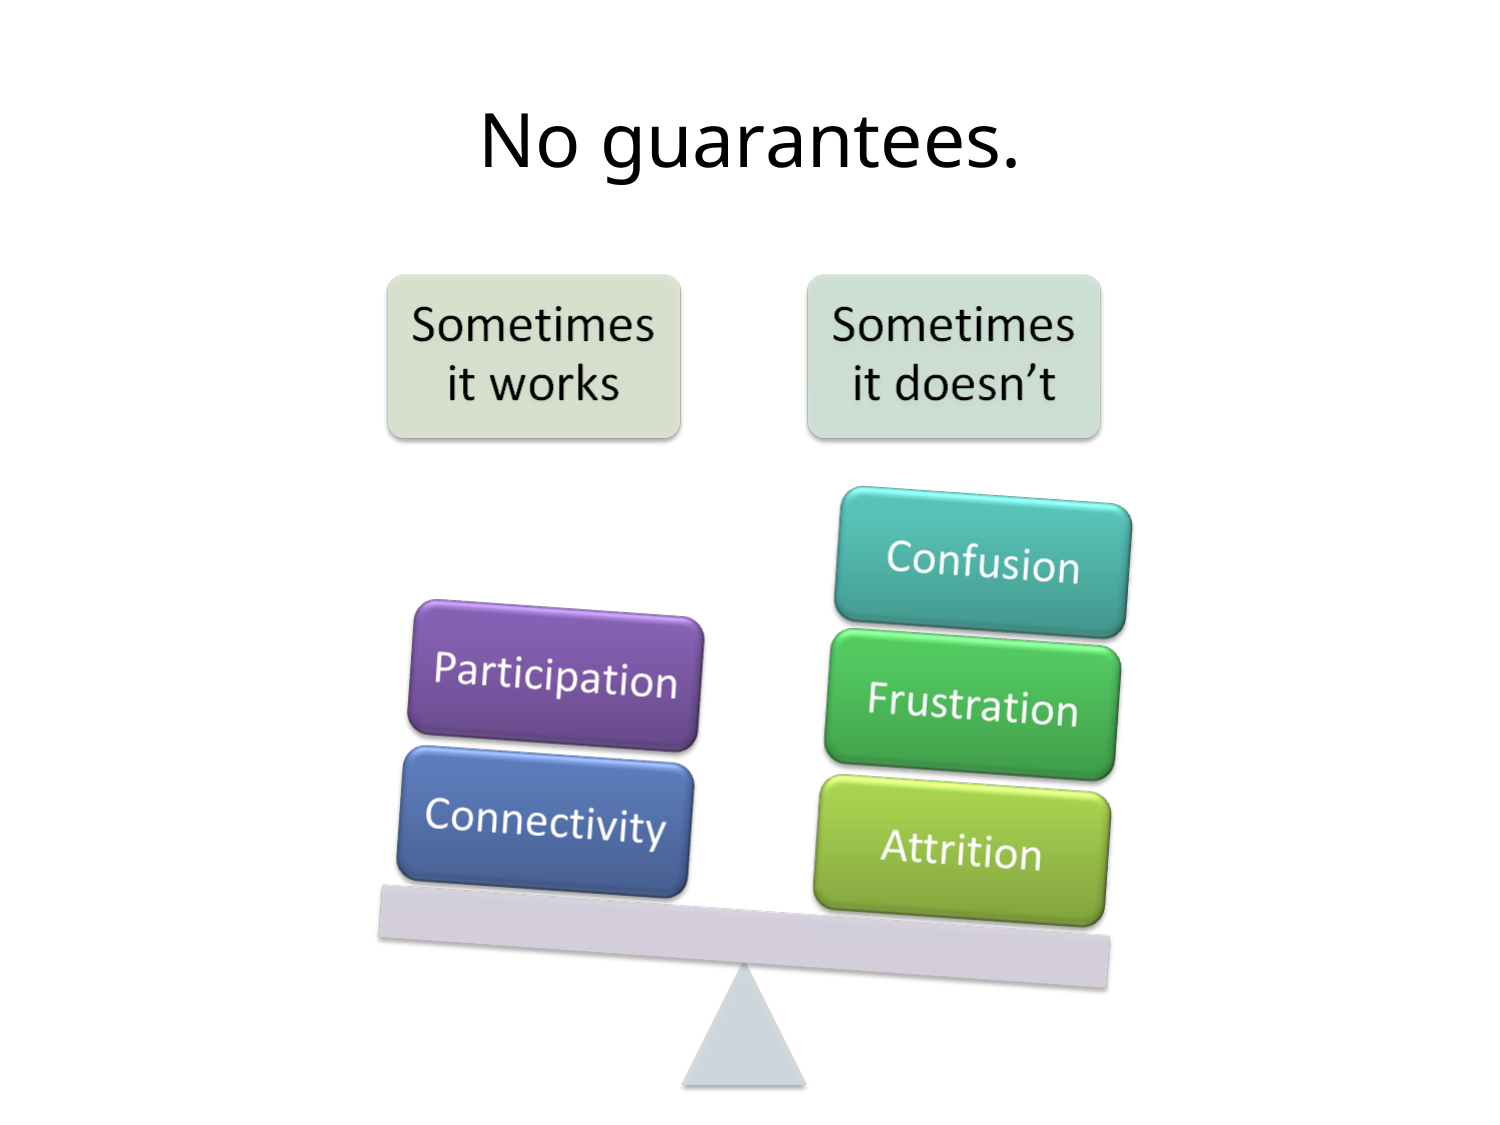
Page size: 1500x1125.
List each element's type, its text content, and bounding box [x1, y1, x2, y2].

picture [137, 270, 1352, 1097]
text_box No guarantees. [75, 45, 1426, 233]
